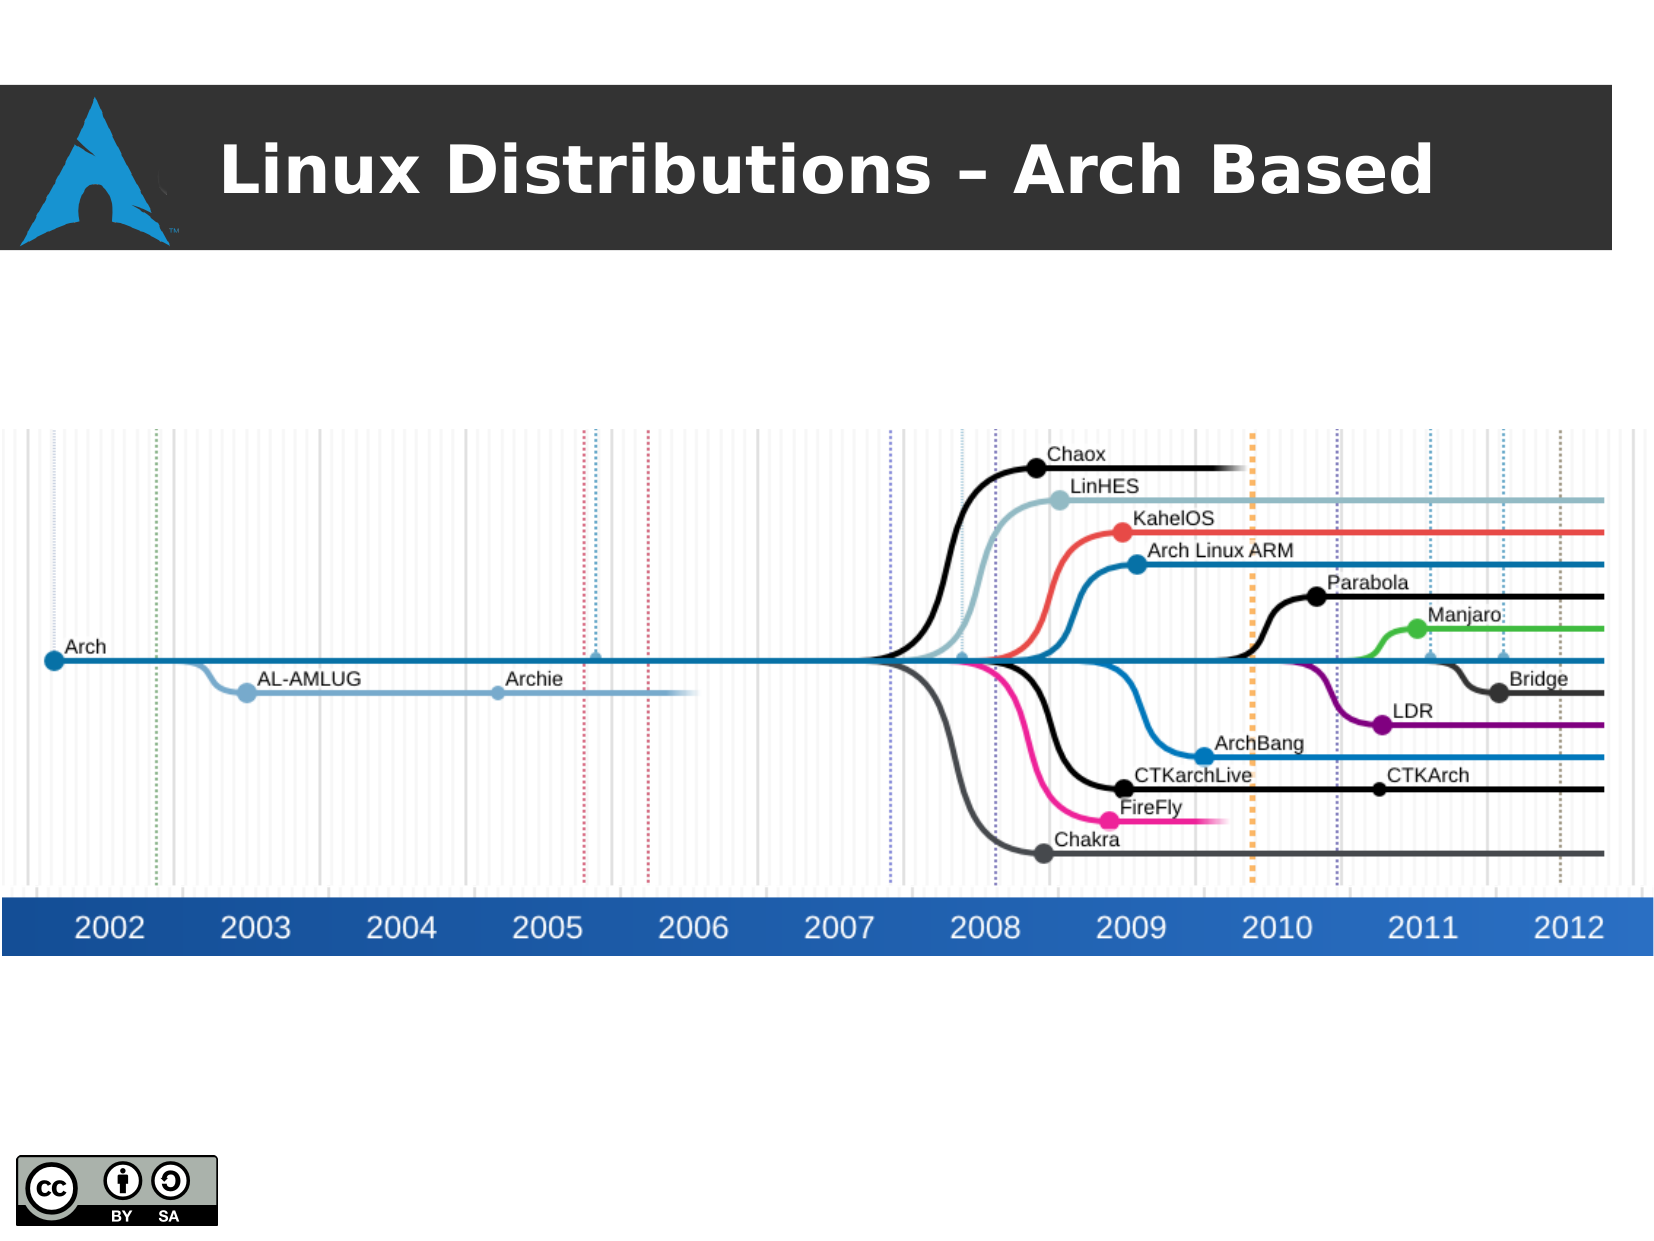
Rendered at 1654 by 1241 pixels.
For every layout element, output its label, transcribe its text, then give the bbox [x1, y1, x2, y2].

picture [16, 1155, 218, 1227]
text_box Linux Distributions – Arch Based [188, 84, 1612, 250]
picture [2, 429, 1654, 956]
picture [0, 81, 188, 260]
